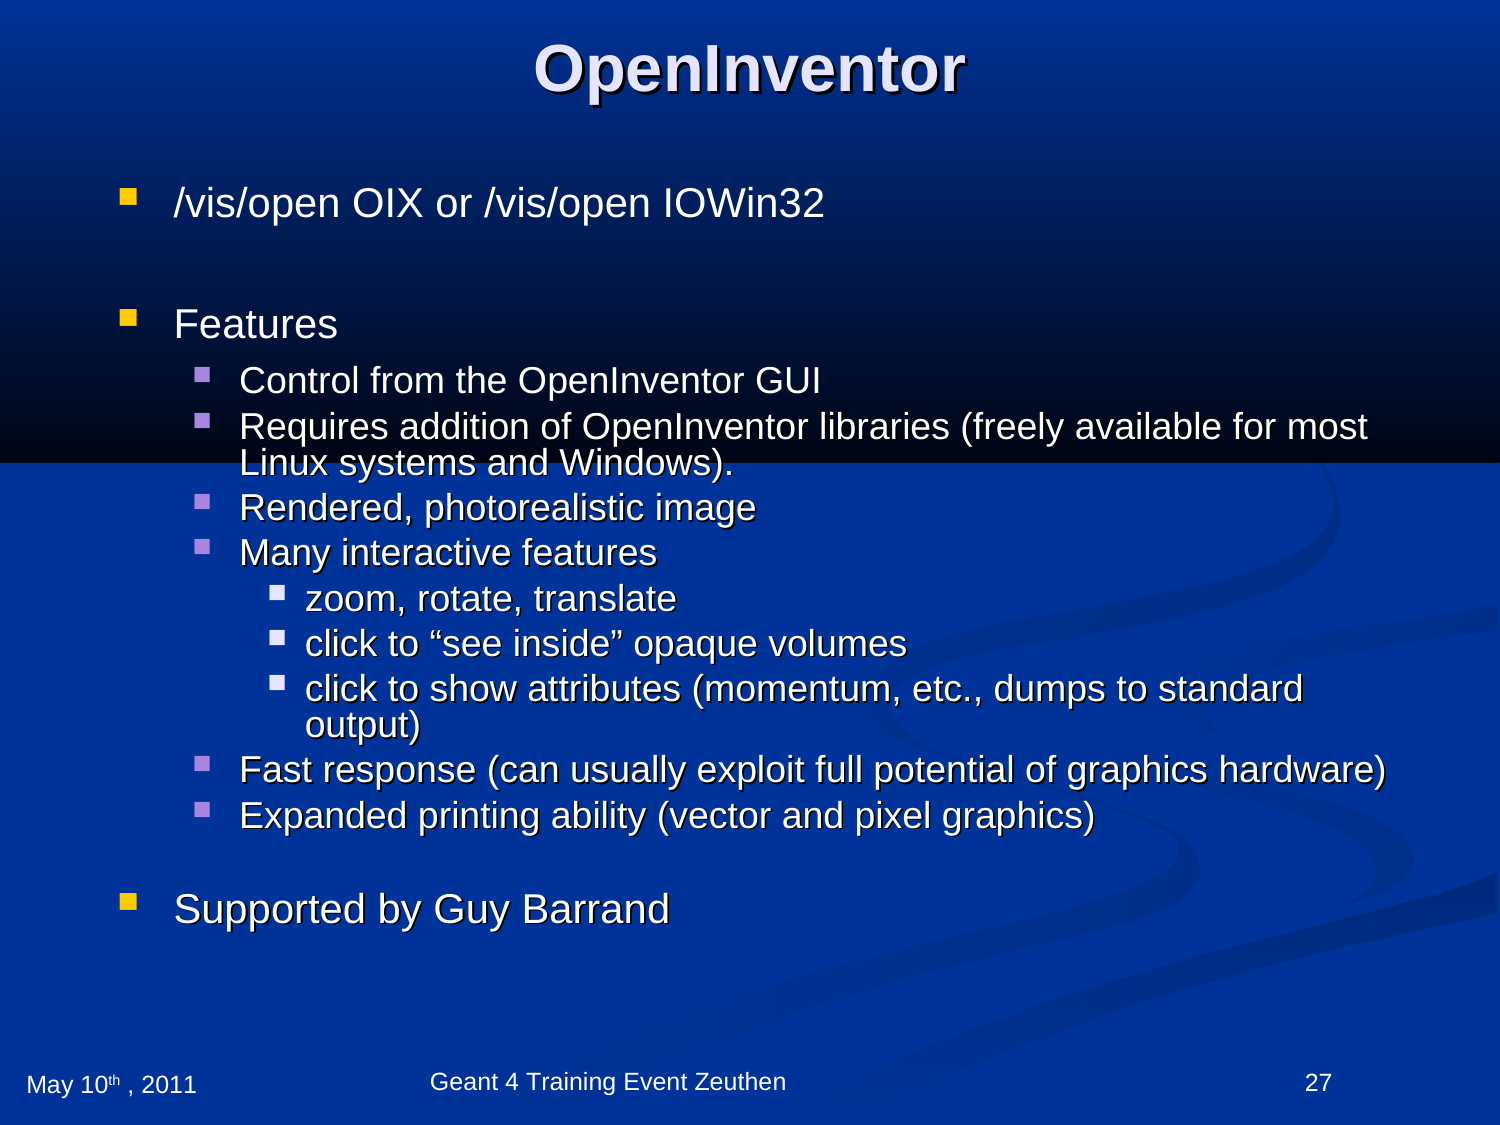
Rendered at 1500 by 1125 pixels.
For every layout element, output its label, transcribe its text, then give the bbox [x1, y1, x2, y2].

title OpenInventor [75, 12, 1426, 118]
text_box /vis/open OIX or /vis/open IOWin32 Features Control from the OpenInventor GUI Requires addition of OpenInventor libraries (freely available for most Linux systems and Windows). Rendered, photorealistic image Many interactive features zoom, rotate, translate click to “see inside” opaque volumes click to show attributes (momentum, etc., dumps to standard output) Fast response (can usually exploit full potential of graphics hardware) Expanded printing ability (vector and pixel graphics) Supported by Guy Barrand [102, 168, 1414, 939]
